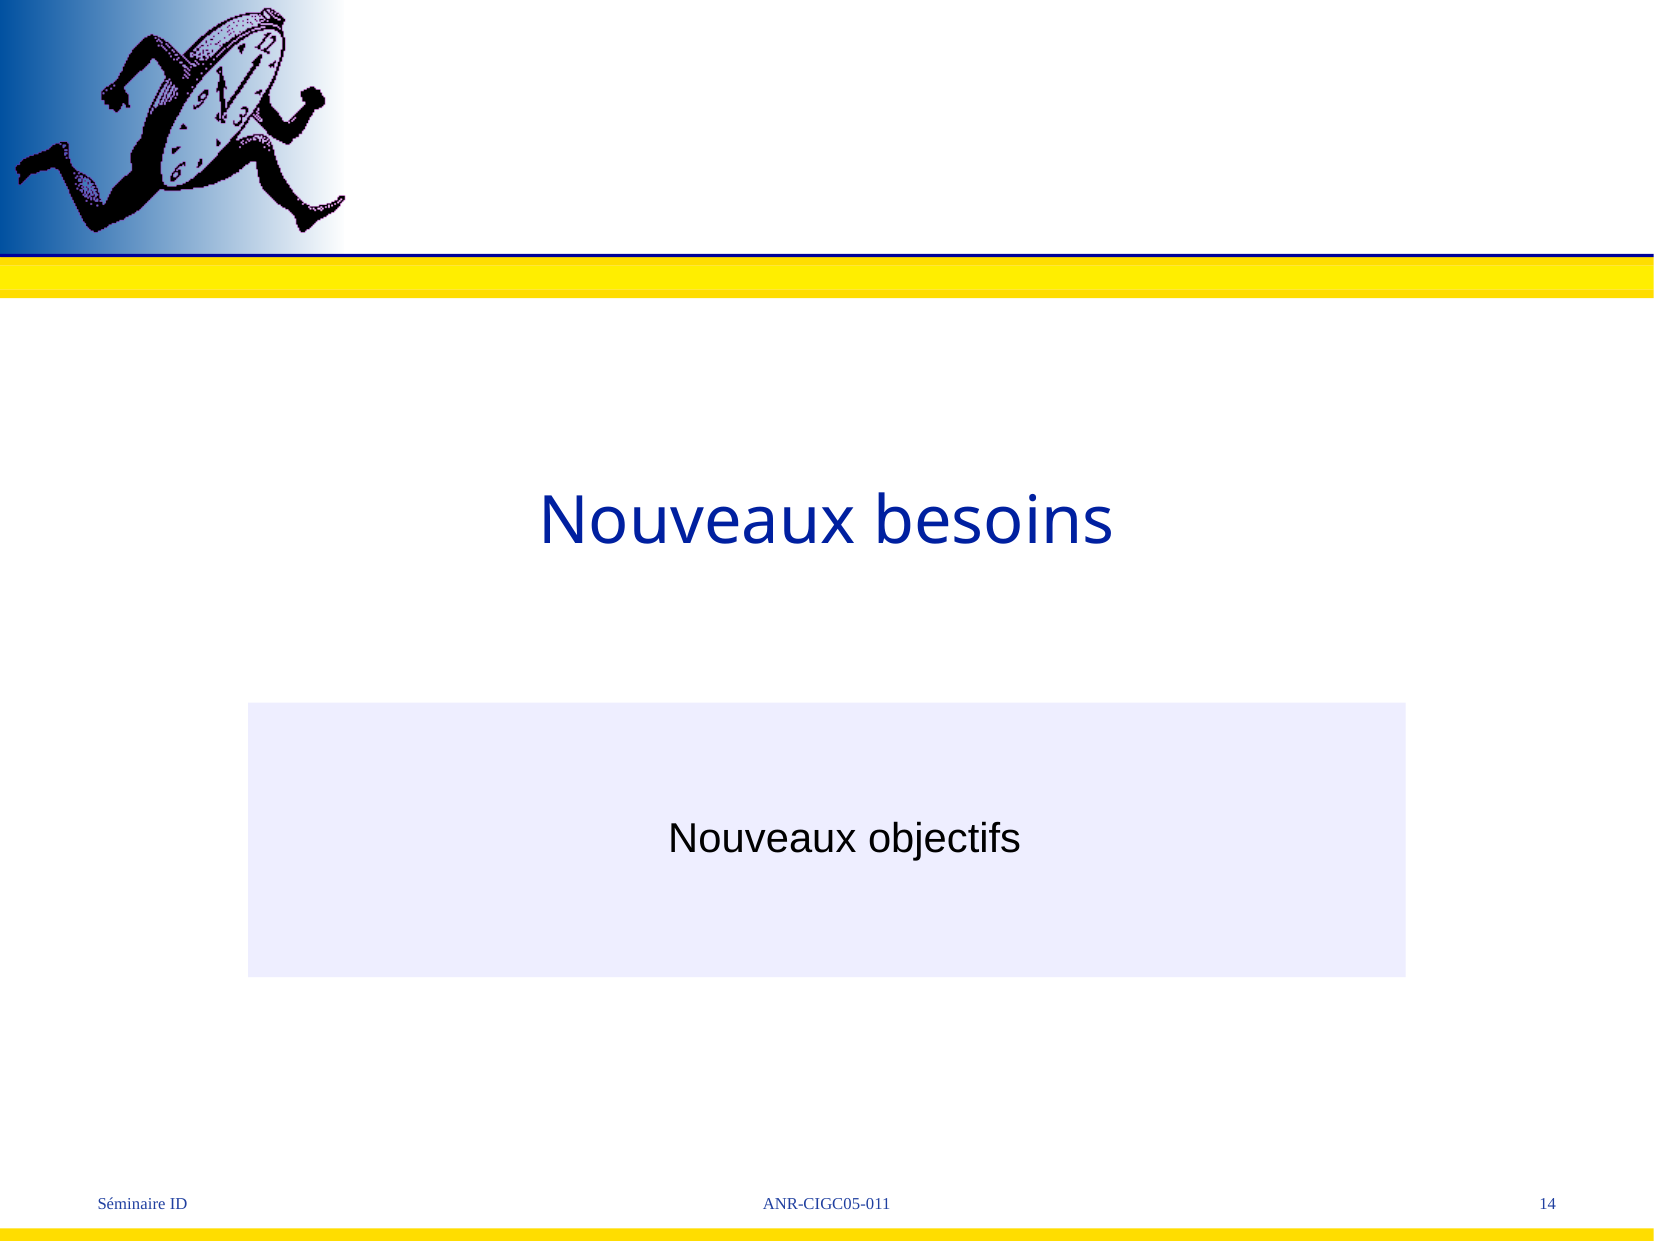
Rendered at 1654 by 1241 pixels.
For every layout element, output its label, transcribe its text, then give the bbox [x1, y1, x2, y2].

picture [14, 0, 353, 245]
title Nouveaux besoins [123, 385, 1530, 652]
subtitle Nouveaux objectifs [248, 702, 1406, 978]
